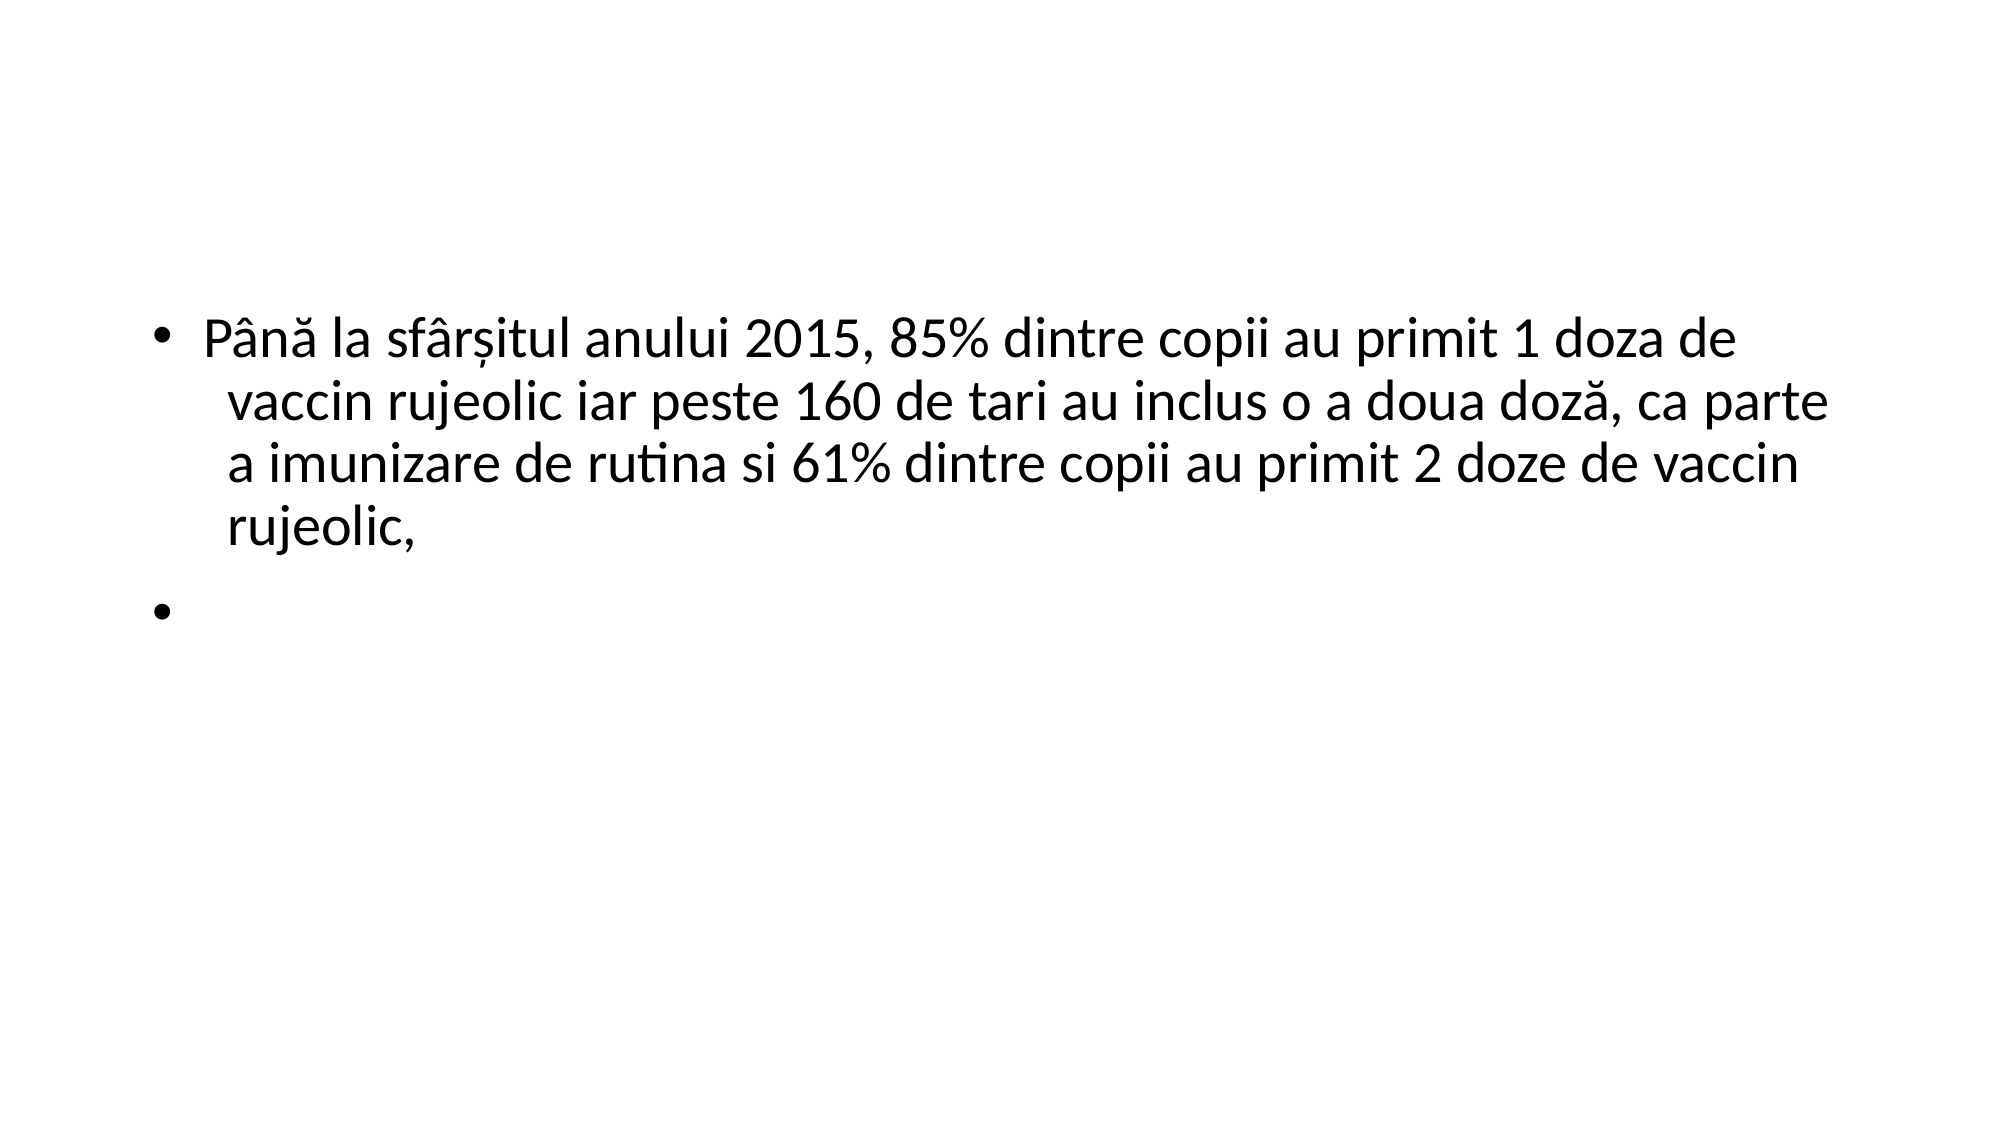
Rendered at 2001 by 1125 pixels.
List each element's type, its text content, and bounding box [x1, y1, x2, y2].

list Până la sfârșitul anului 2015, 85% dintre copii au primit 1 doza de vaccin rujeolic iar peste 160 de tari au inclus o a doua doză, ca parte a imunizare de rutina si 61% dintre copii au primit 2 doze de vaccin rujeolic, [137, 299, 1863, 1014]
